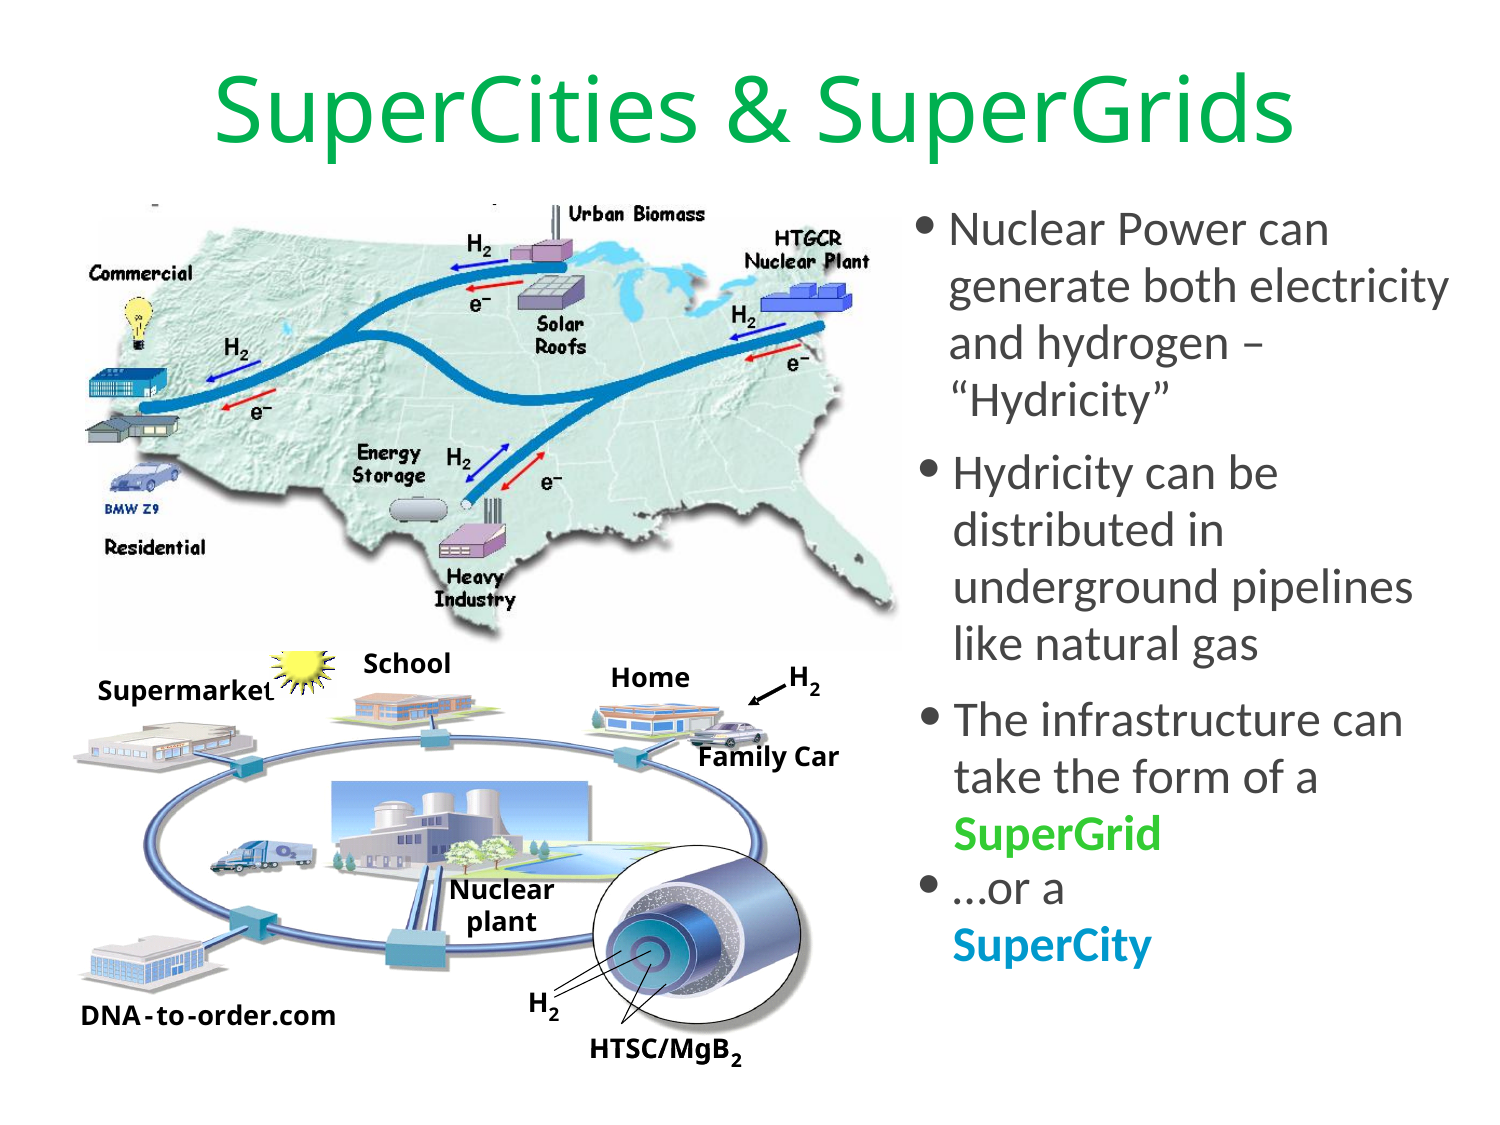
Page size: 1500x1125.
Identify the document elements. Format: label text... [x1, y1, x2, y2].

text_box School [363, 651, 452, 680]
text_box …or a SuperCity [901, 851, 1481, 981]
text_box [748, 683, 787, 706]
text_box Nuclear Power can generate both electricity and hydrogen – “Hydricity” [897, 192, 1477, 435]
title SuperCities & SuperGrids [50, 12, 1463, 201]
text_box 2 [731, 1049, 742, 1072]
text_box order.com [197, 998, 337, 1031]
text_box Home [610, 660, 691, 694]
text_box to [156, 998, 186, 1031]
text_box - [144, 998, 154, 1031]
text_box - [187, 998, 197, 1031]
text_box The infrastructure can take the form of a SuperGrid [902, 683, 1482, 870]
text_box Supermarket [97, 673, 276, 706]
text_box DNA [80, 998, 142, 1031]
picture [54, 204, 902, 1048]
text_box H [527, 985, 549, 1018]
text_box Nuclear [448, 872, 556, 906]
text_box plant [466, 904, 538, 938]
text_box H [788, 659, 810, 693]
text_box 2 [809, 677, 821, 700]
text_box Hydricity can be distributed in underground pipelines like natural gas [901, 435, 1481, 680]
text_box Family Car [697, 739, 840, 773]
text_box HTSC/MgB [589, 1031, 730, 1065]
text_box 2 [548, 1002, 560, 1026]
